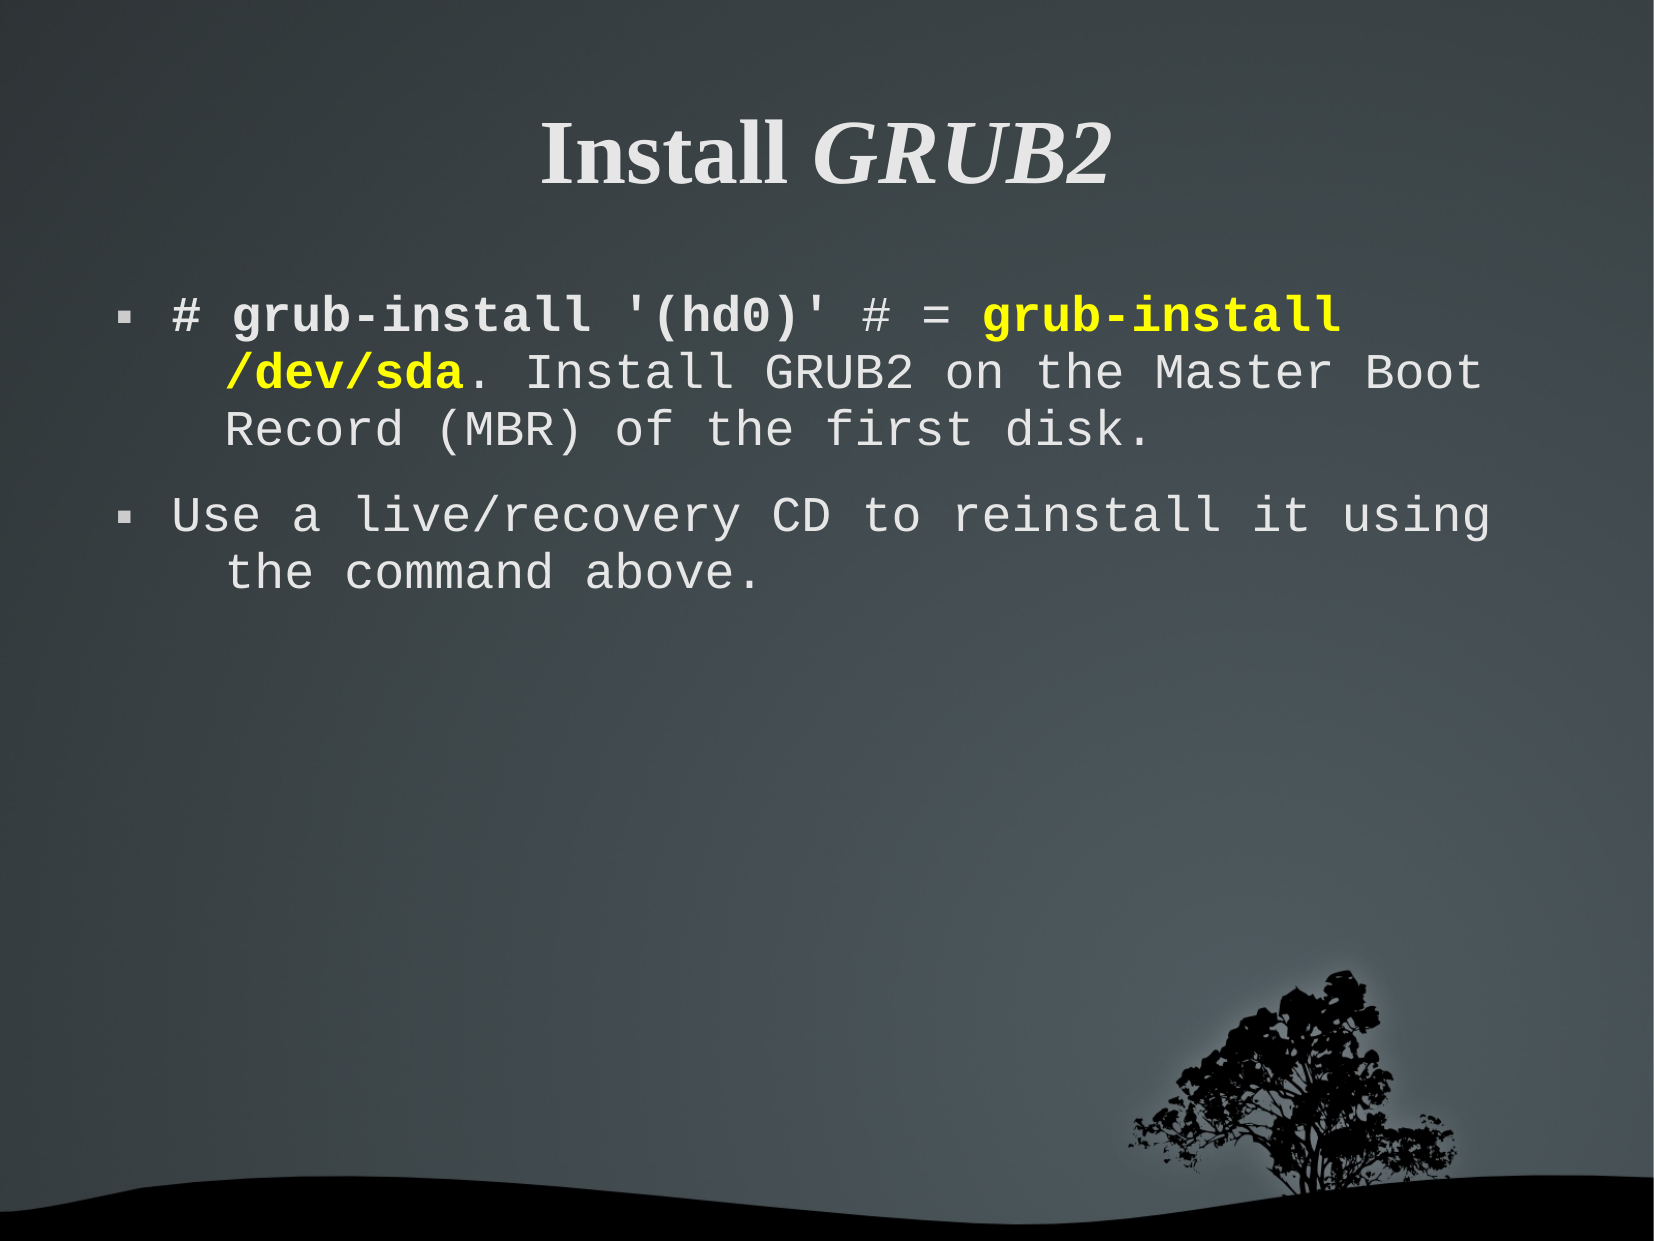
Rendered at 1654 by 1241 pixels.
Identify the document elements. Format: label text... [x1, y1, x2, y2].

list # grub-install '(hd0)' # = grub-install /dev/sda. Install GRUB2 on the Master Boot Record (MBR) of the first disk. Use a live/recovery CD to reinstall it using the command above. [82, 290, 1571, 1109]
title Install GRUB2 [82, 49, 1571, 257]
picture [0, 0, 1654, 1241]
